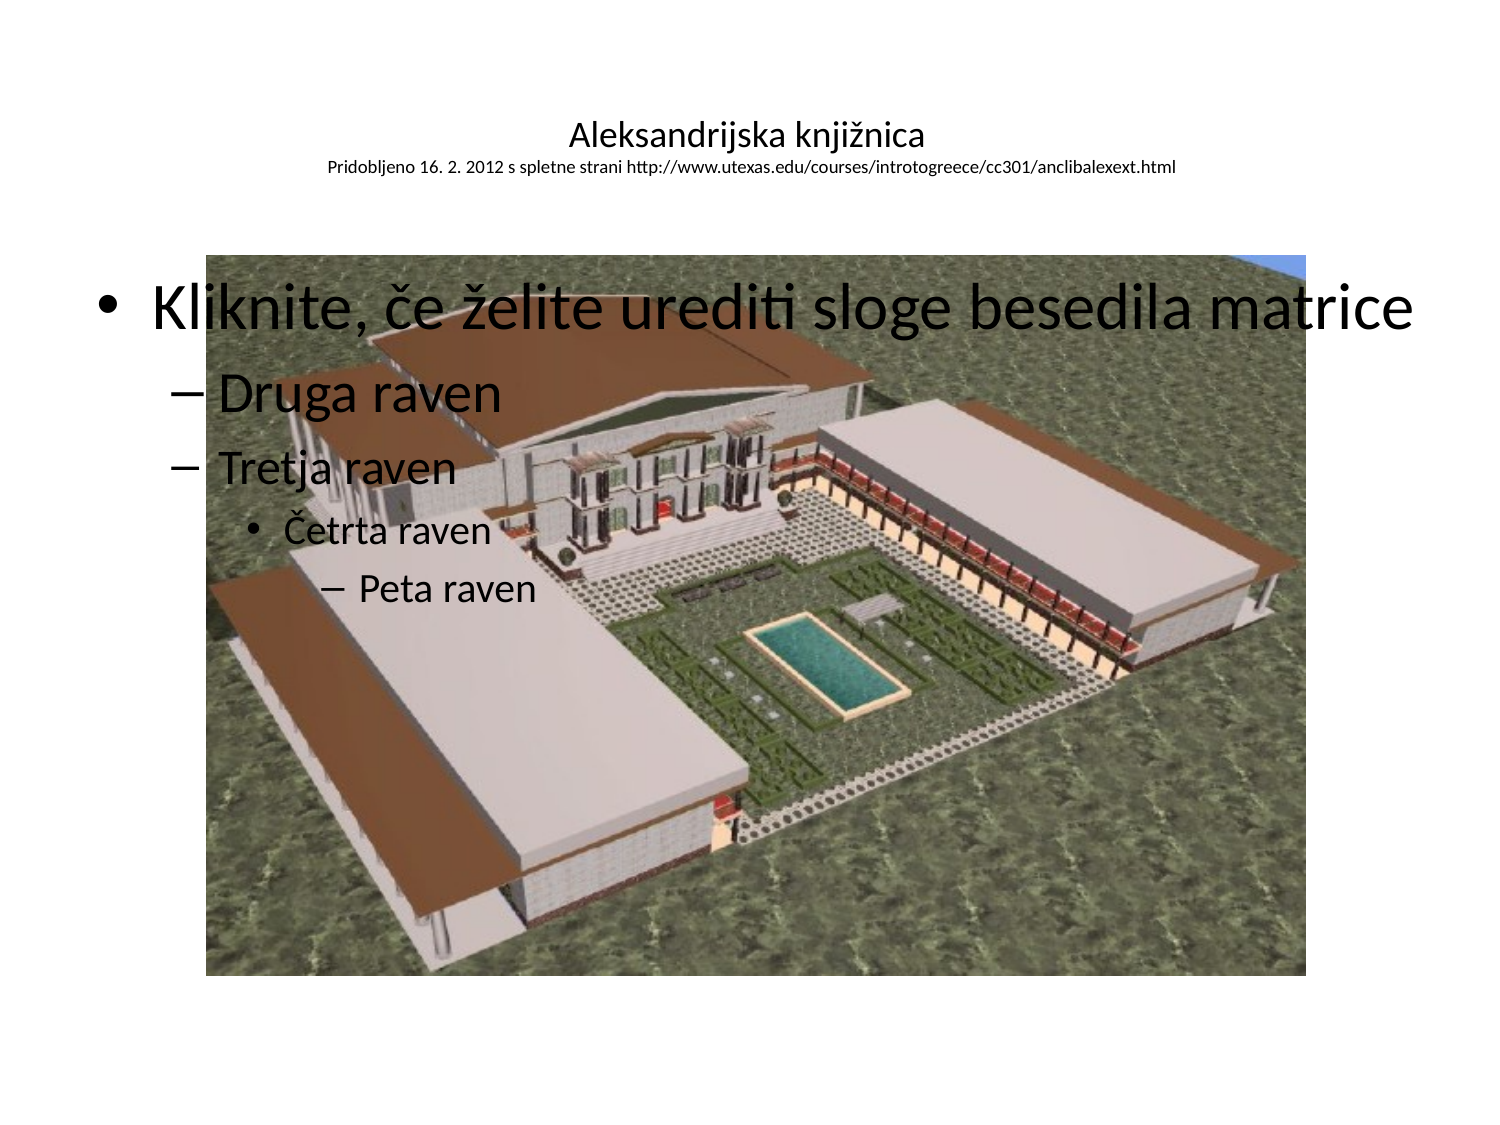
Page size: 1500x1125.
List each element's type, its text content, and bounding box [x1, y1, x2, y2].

title Aleksandrijska knjižnica Pridobljeno 16. 2. 2012 s spletne strani http://www.utexas.edu/courses/introtogreece/cc301/anclibalexext.html [76, 101, 1427, 231]
picture [206, 255, 1306, 976]
